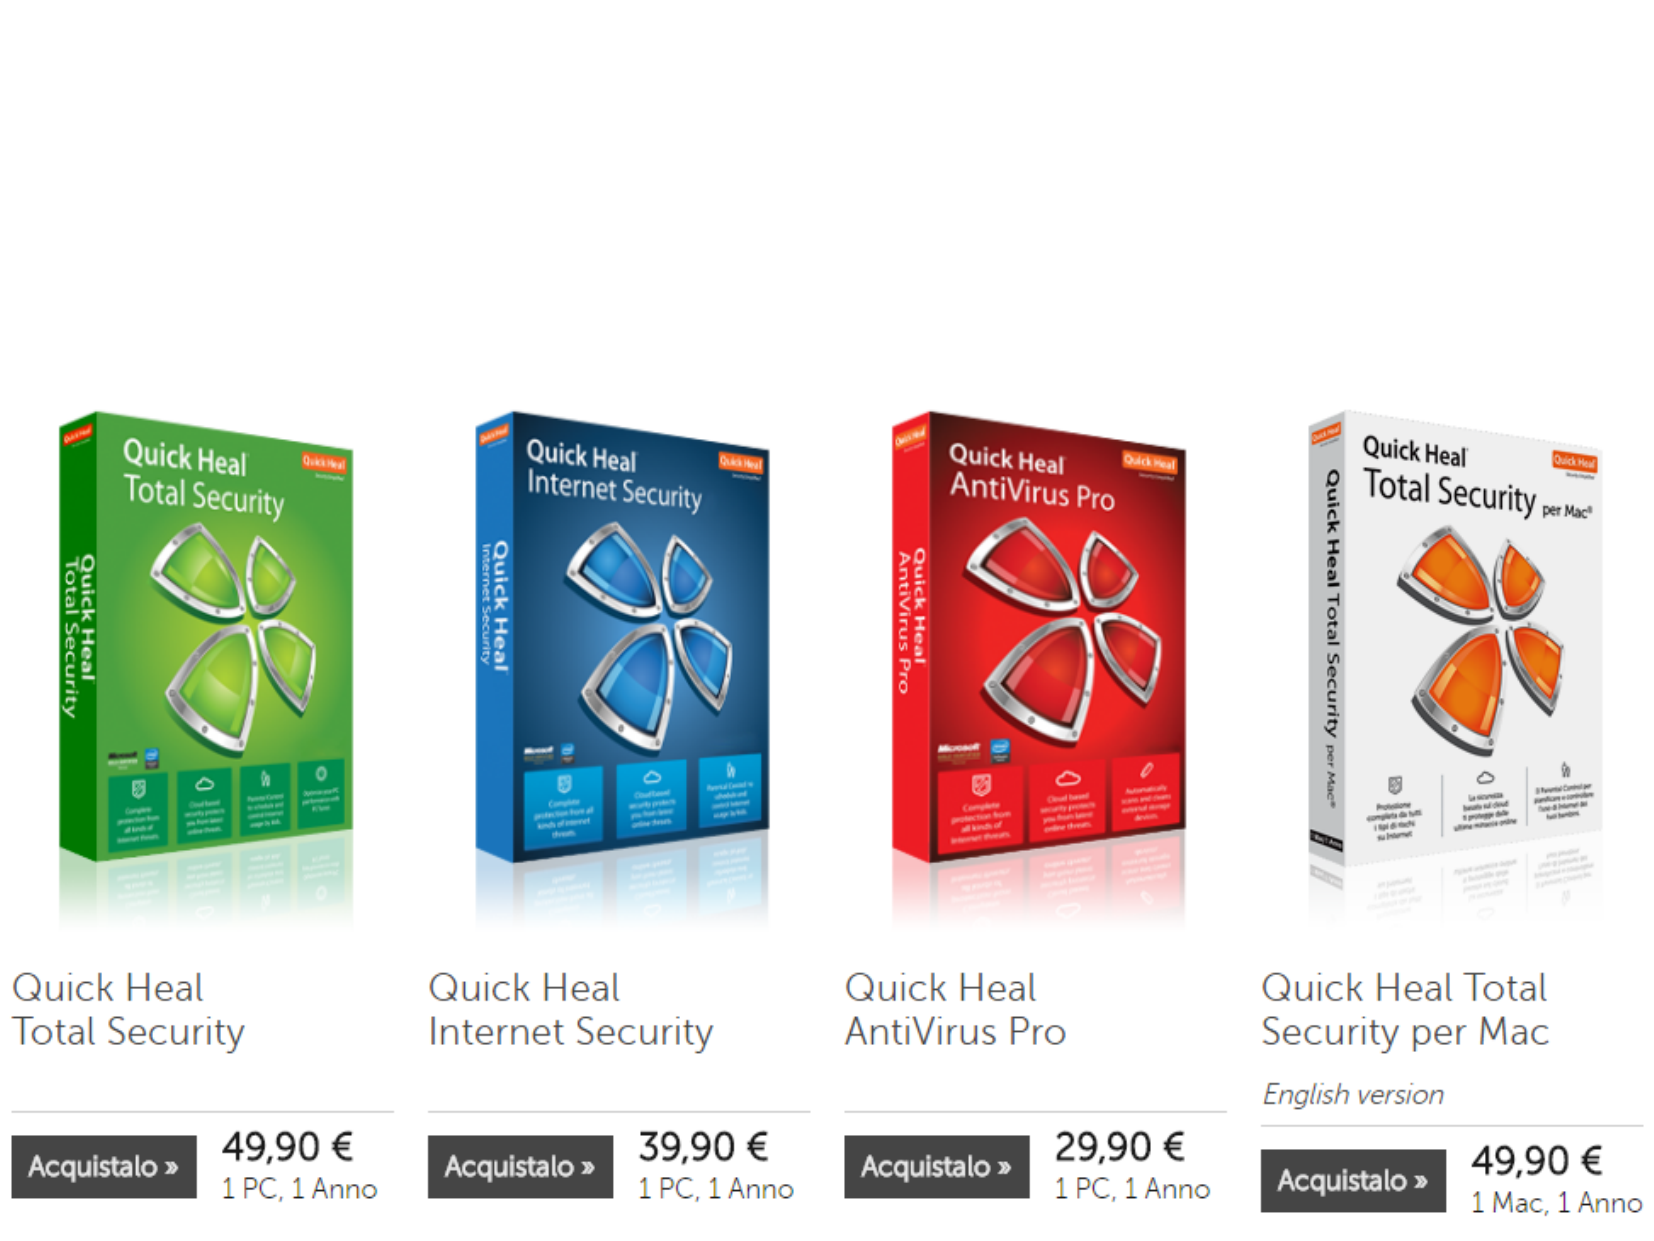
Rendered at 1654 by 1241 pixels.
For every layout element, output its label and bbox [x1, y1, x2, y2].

picture [0, 342, 1654, 1239]
